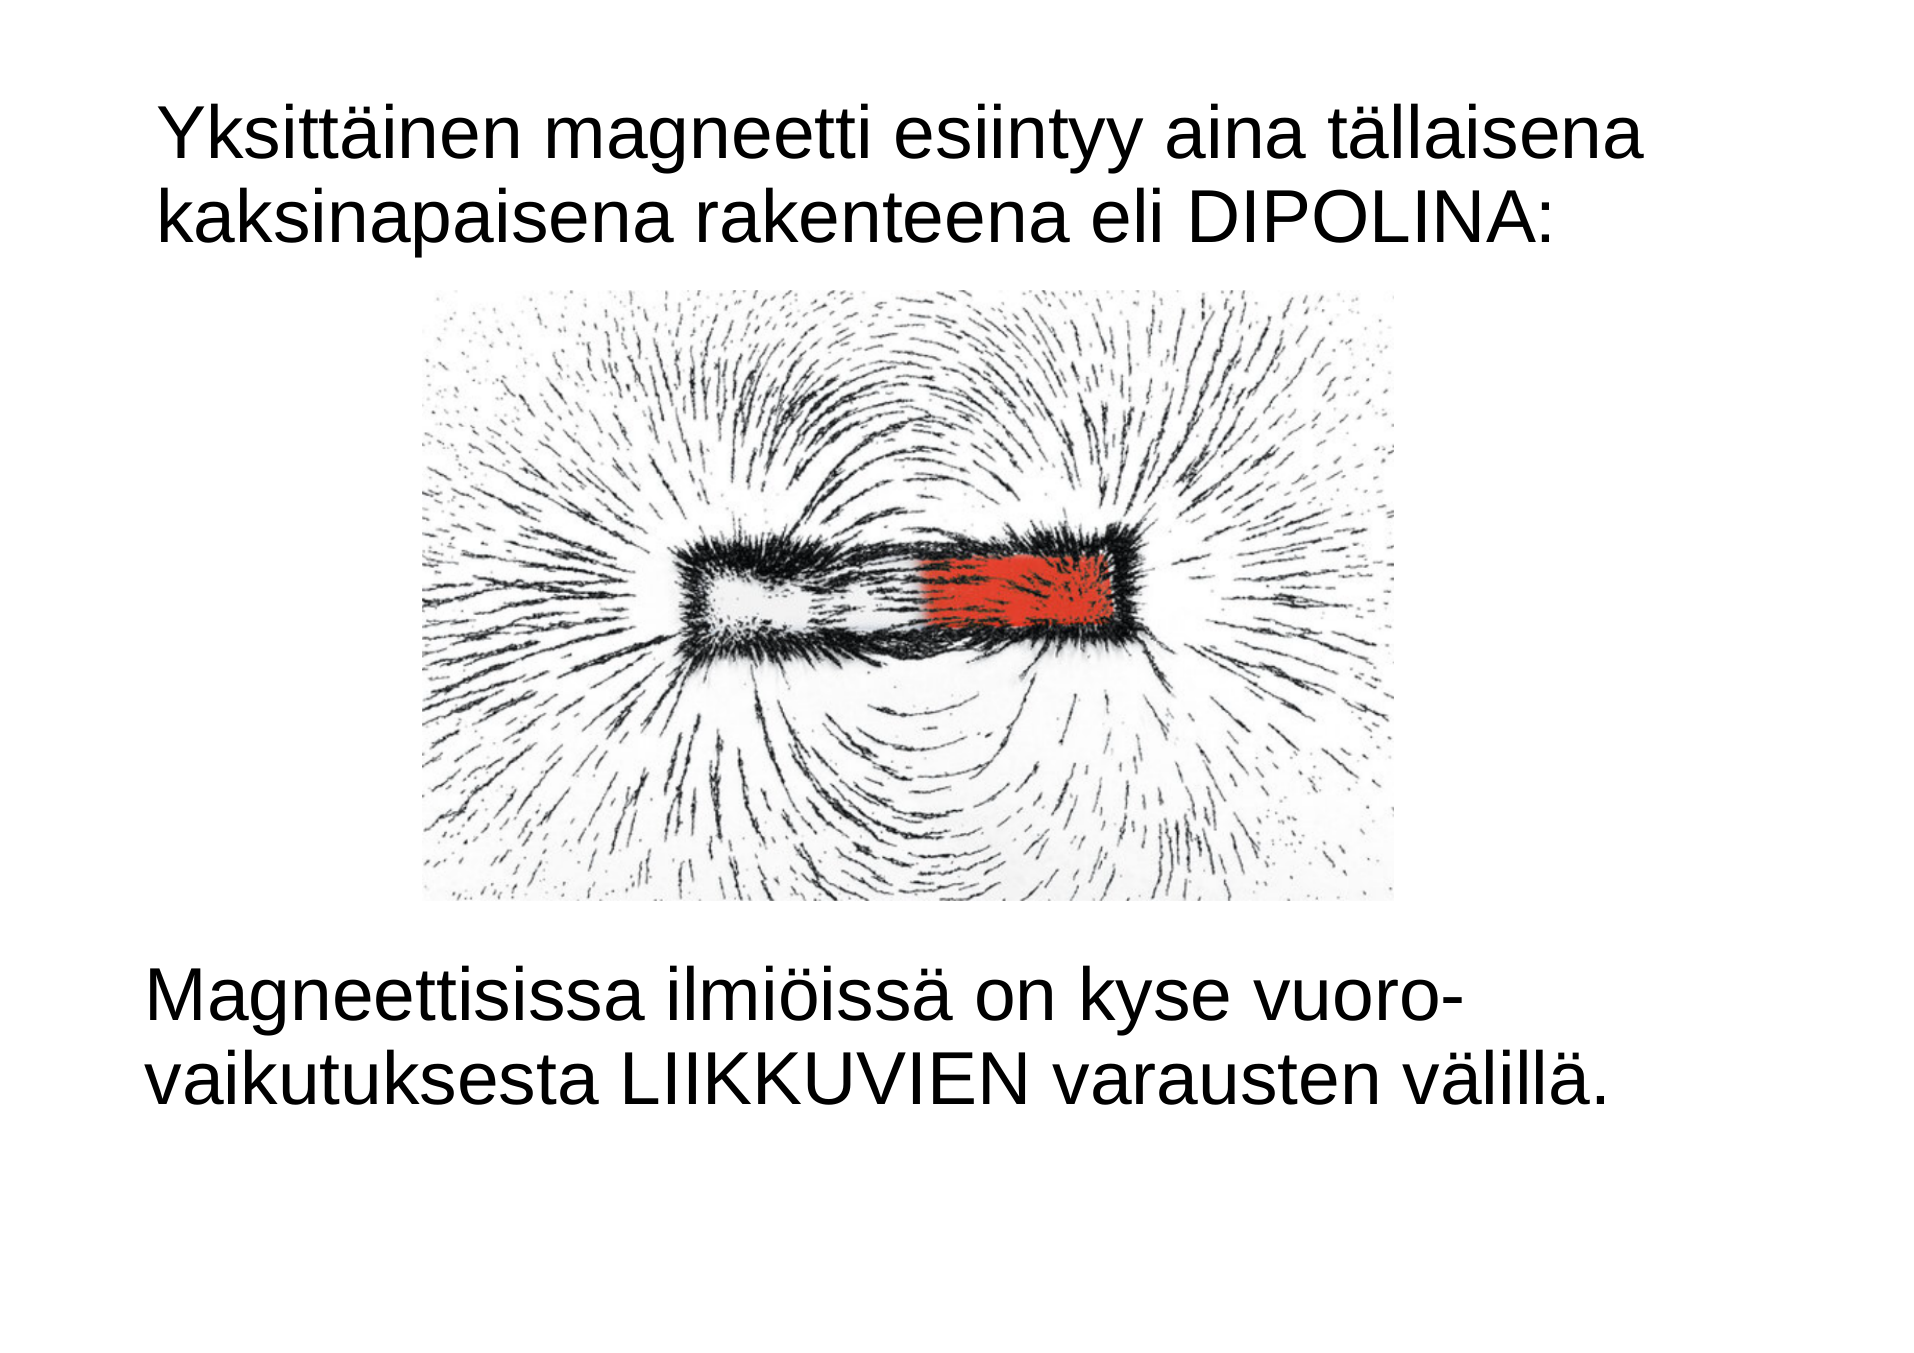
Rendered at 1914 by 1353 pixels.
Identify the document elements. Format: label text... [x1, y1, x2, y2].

text_box Magneettisissa ilmiöissä on kyse vuoro-vaikutuksesta LIIKKUVIEN varausten välillä. [129, 944, 1642, 1146]
text_box Yksittäinen magneetti esiintyy aina tällaisena kaksinapaisena rakenteena eli DIPOLINA: [141, 82, 1808, 392]
picture [419, 283, 1394, 904]
